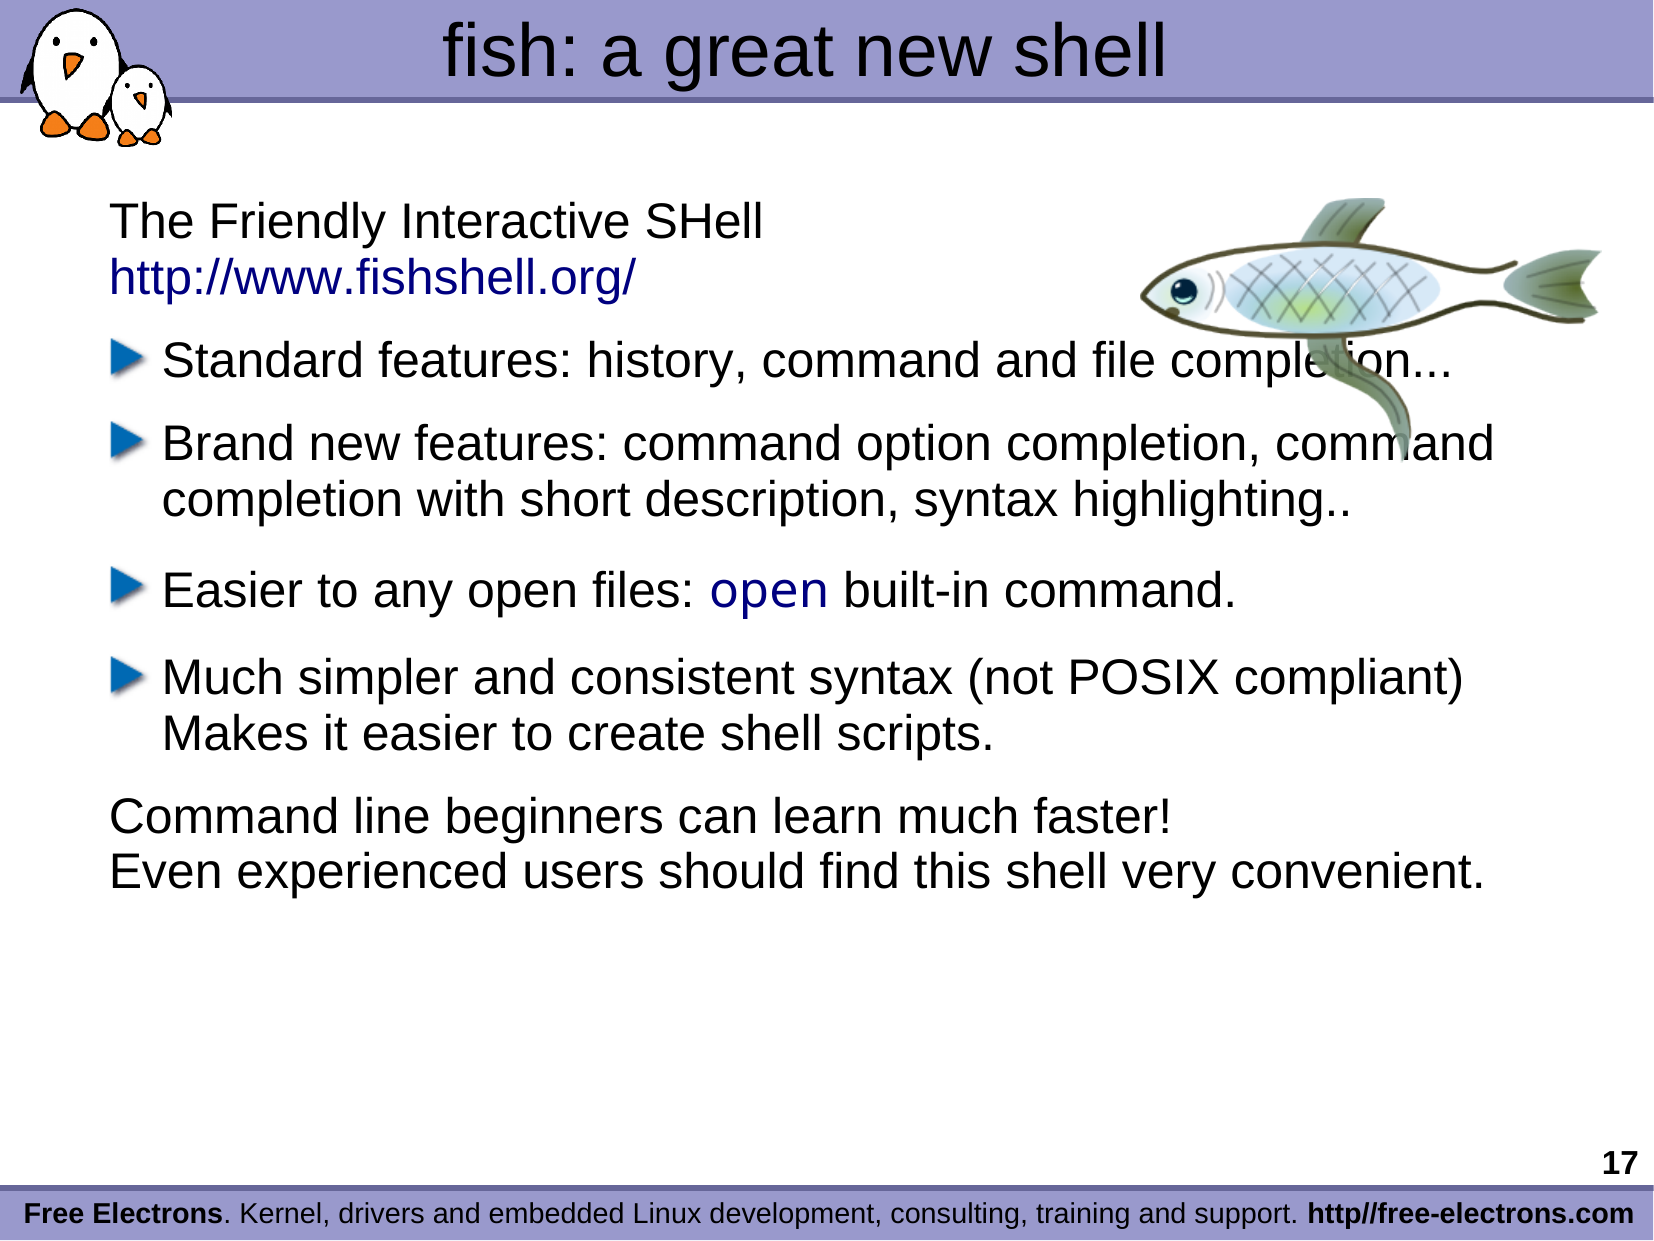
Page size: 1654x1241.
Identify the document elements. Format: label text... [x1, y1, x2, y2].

picture [20, 8, 172, 147]
title fish: a great new shell [60, 0, 1551, 101]
list The Friendly Interactive SHell http://www.fishshell.org/ Standard features: history, command and file completion... Brand new features: command option completion, command completion with short description, syntax highlighting.. Easier to any open files: open built-in command. Much simpler and consistent syntax (not POSIX compliant) Makes it easier to create shell scripts. Command line beginners can learn much faster! Even experienced users should find this shell very convenient. [90, 193, 1503, 1043]
picture [1140, 198, 1602, 463]
